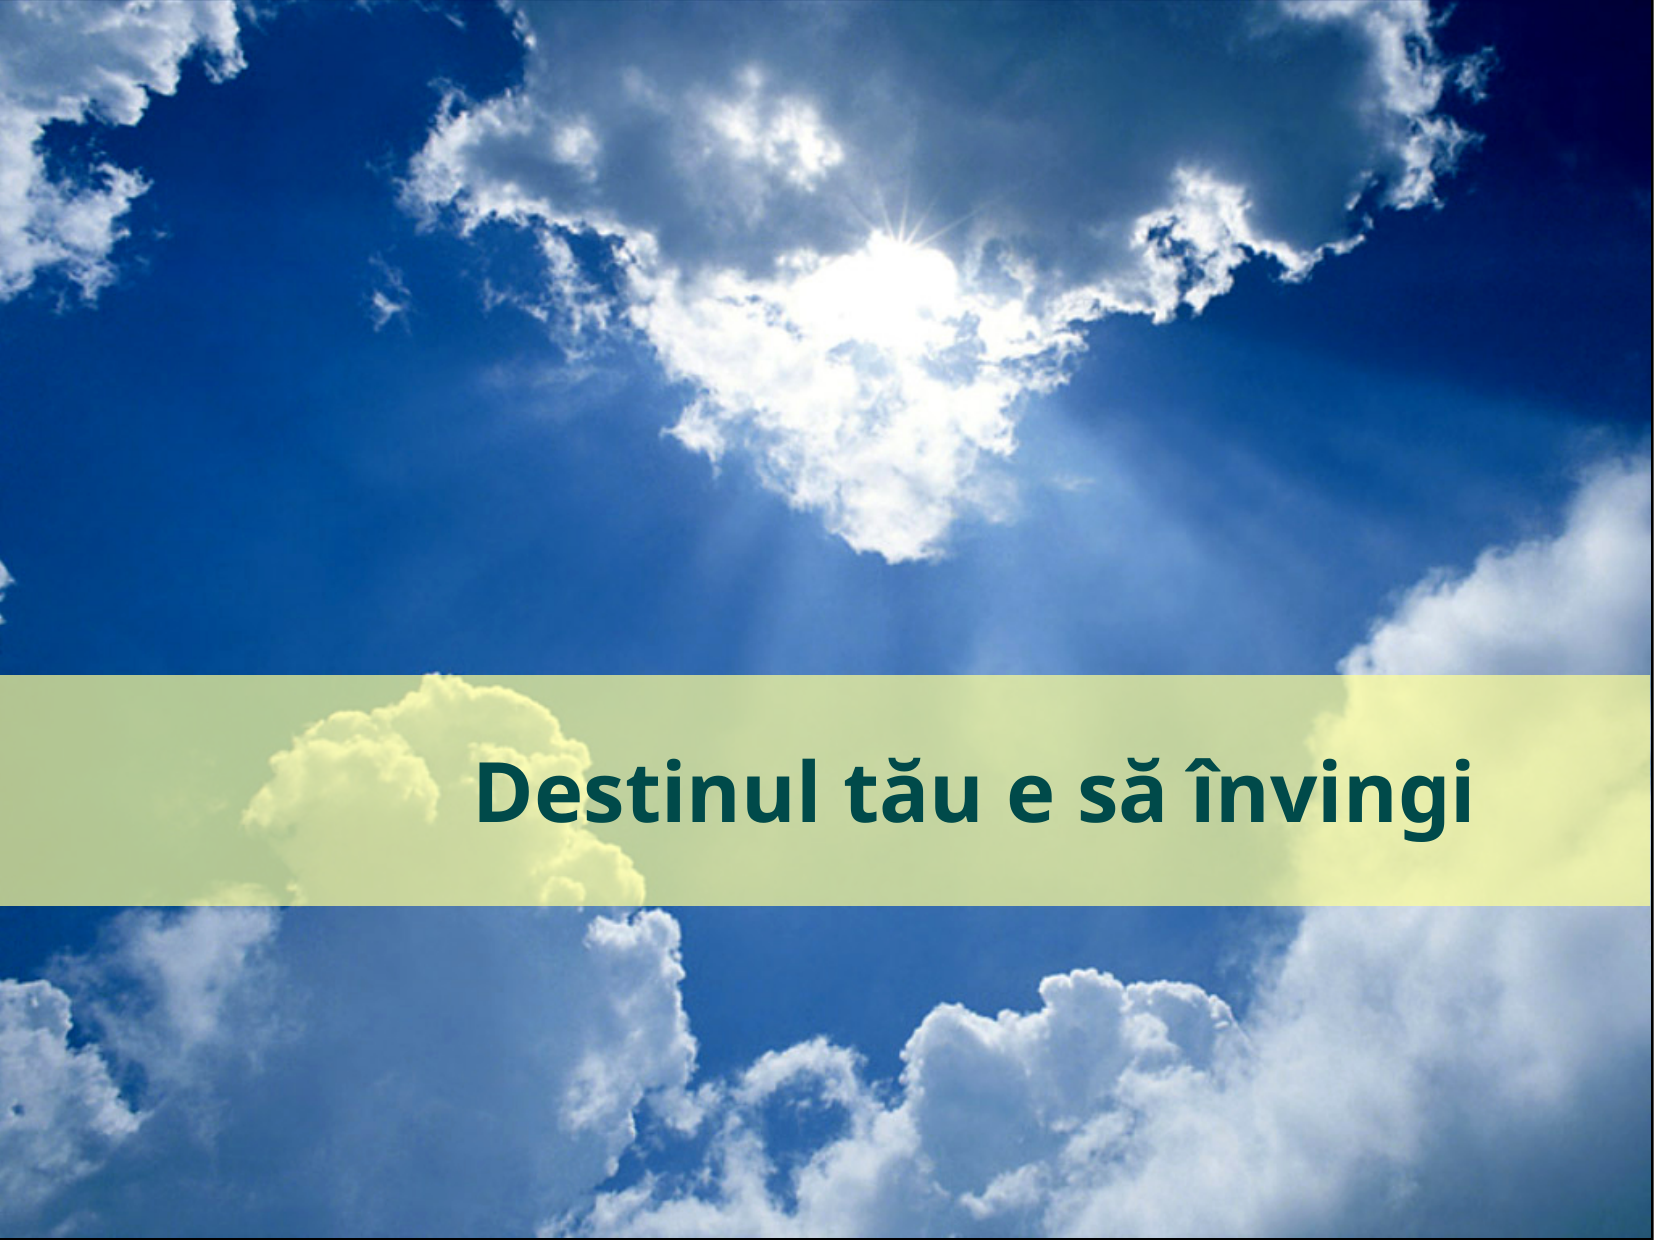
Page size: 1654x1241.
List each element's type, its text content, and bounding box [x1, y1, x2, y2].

picture [0, 0, 1651, 675]
text_box Destinul tău e să învingi [0, 675, 1651, 906]
picture [0, 906, 1651, 1238]
